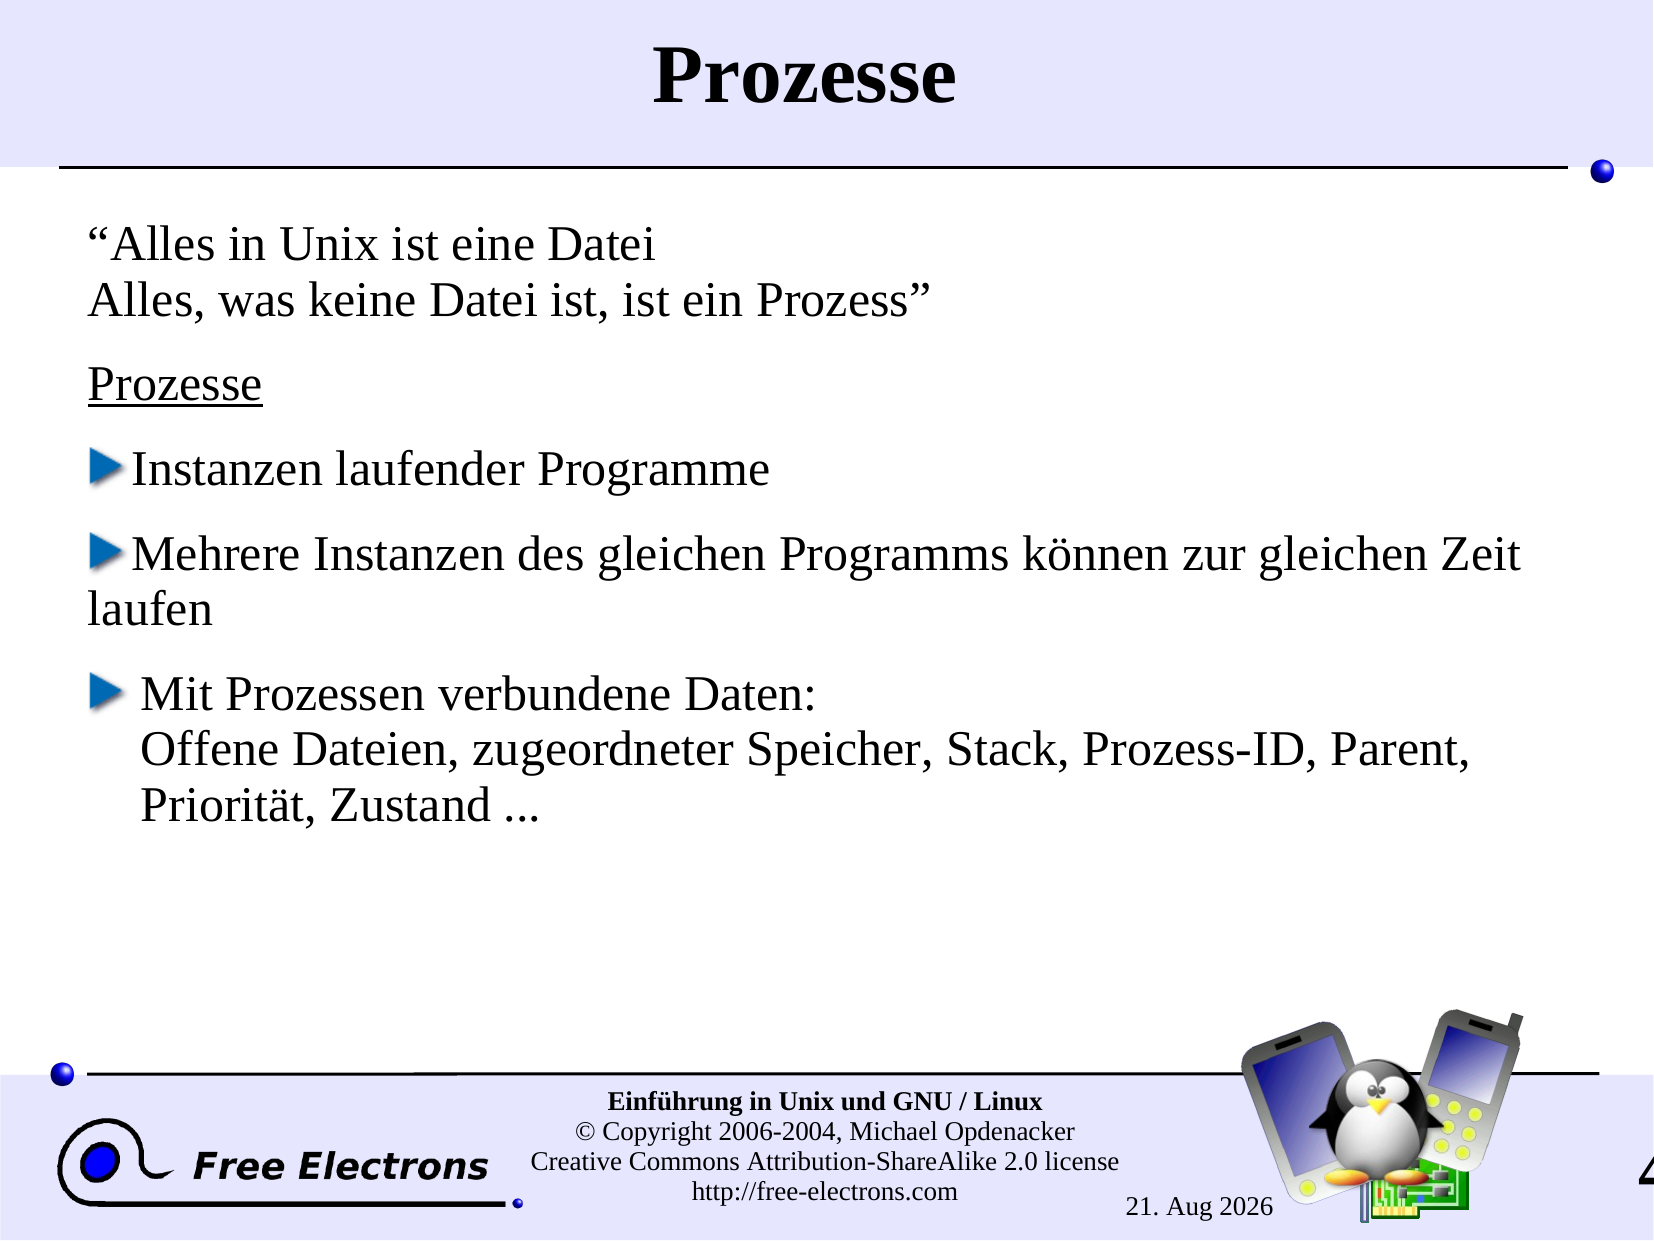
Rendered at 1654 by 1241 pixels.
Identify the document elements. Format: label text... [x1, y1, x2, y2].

picture [50, 1107, 527, 1216]
list “Alles in Unix ist eine Datei Alles, was keine Datei ist, ist ein Prozess” Prozesse Instanzen laufender Programme Mehrere Instanzen des gleichen Programms können zur gleichen Zeit laufen Mit Prozessen verbundene Daten: Offene Dateien, zugeordneter Speicher, Stack, Prozess-ID, Parent, Priorität, Zustand ... [69, 216, 1573, 1066]
picture [1231, 1066, 1521, 1241]
title Prozesse [60, 28, 1551, 121]
